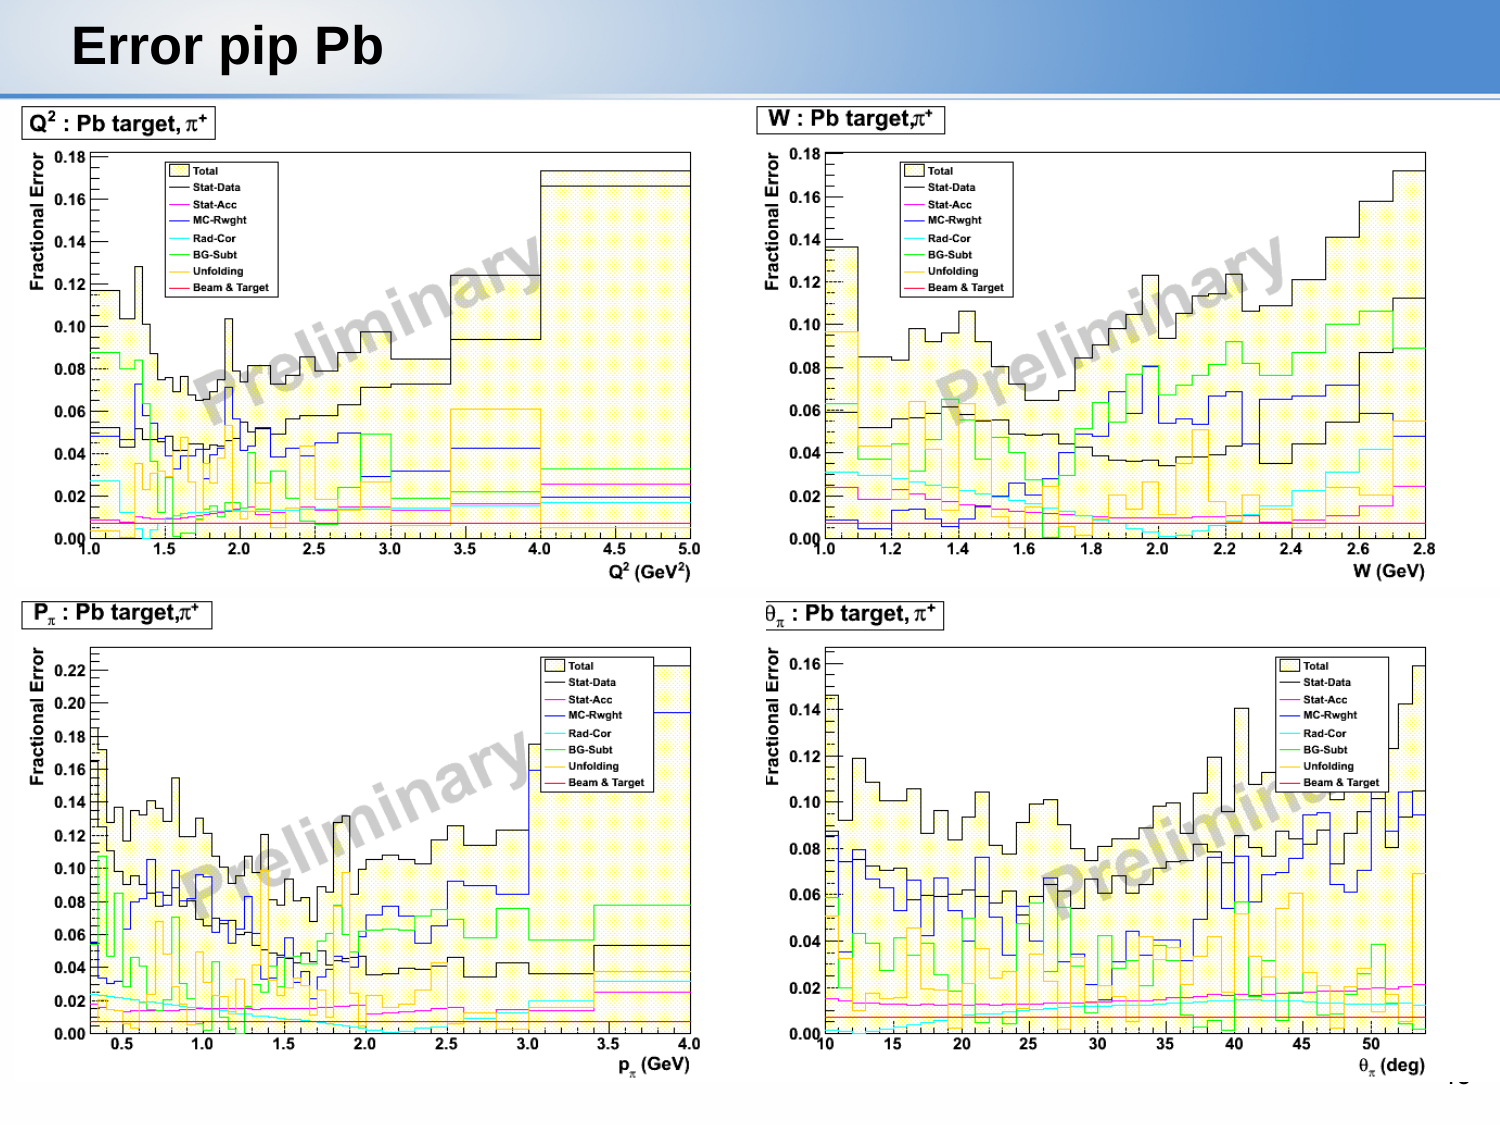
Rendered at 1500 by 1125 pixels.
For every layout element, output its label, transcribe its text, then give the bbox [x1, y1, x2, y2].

picture [0, 0, 1500, 1125]
title Error pip Pb [37, 0, 1436, 96]
